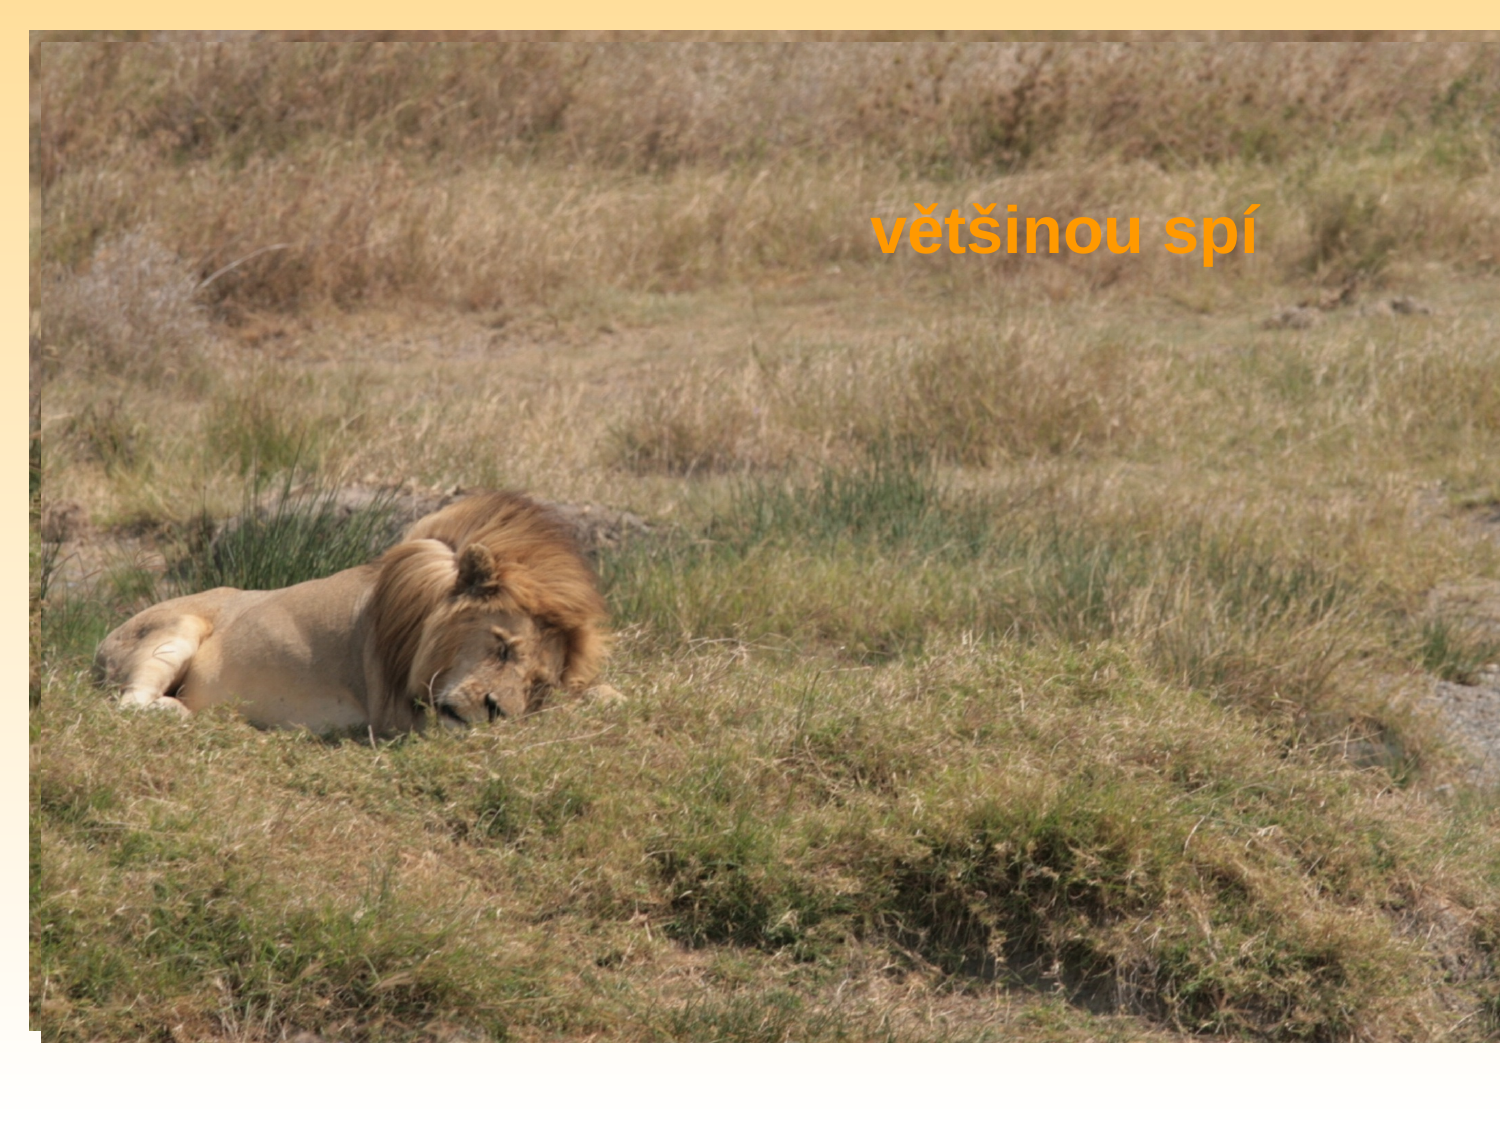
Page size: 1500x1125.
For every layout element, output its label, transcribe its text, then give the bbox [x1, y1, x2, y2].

picture [41, 42, 1500, 1043]
text_box [29, 31, 1500, 1032]
text_box většinou spí [856, 179, 1275, 276]
